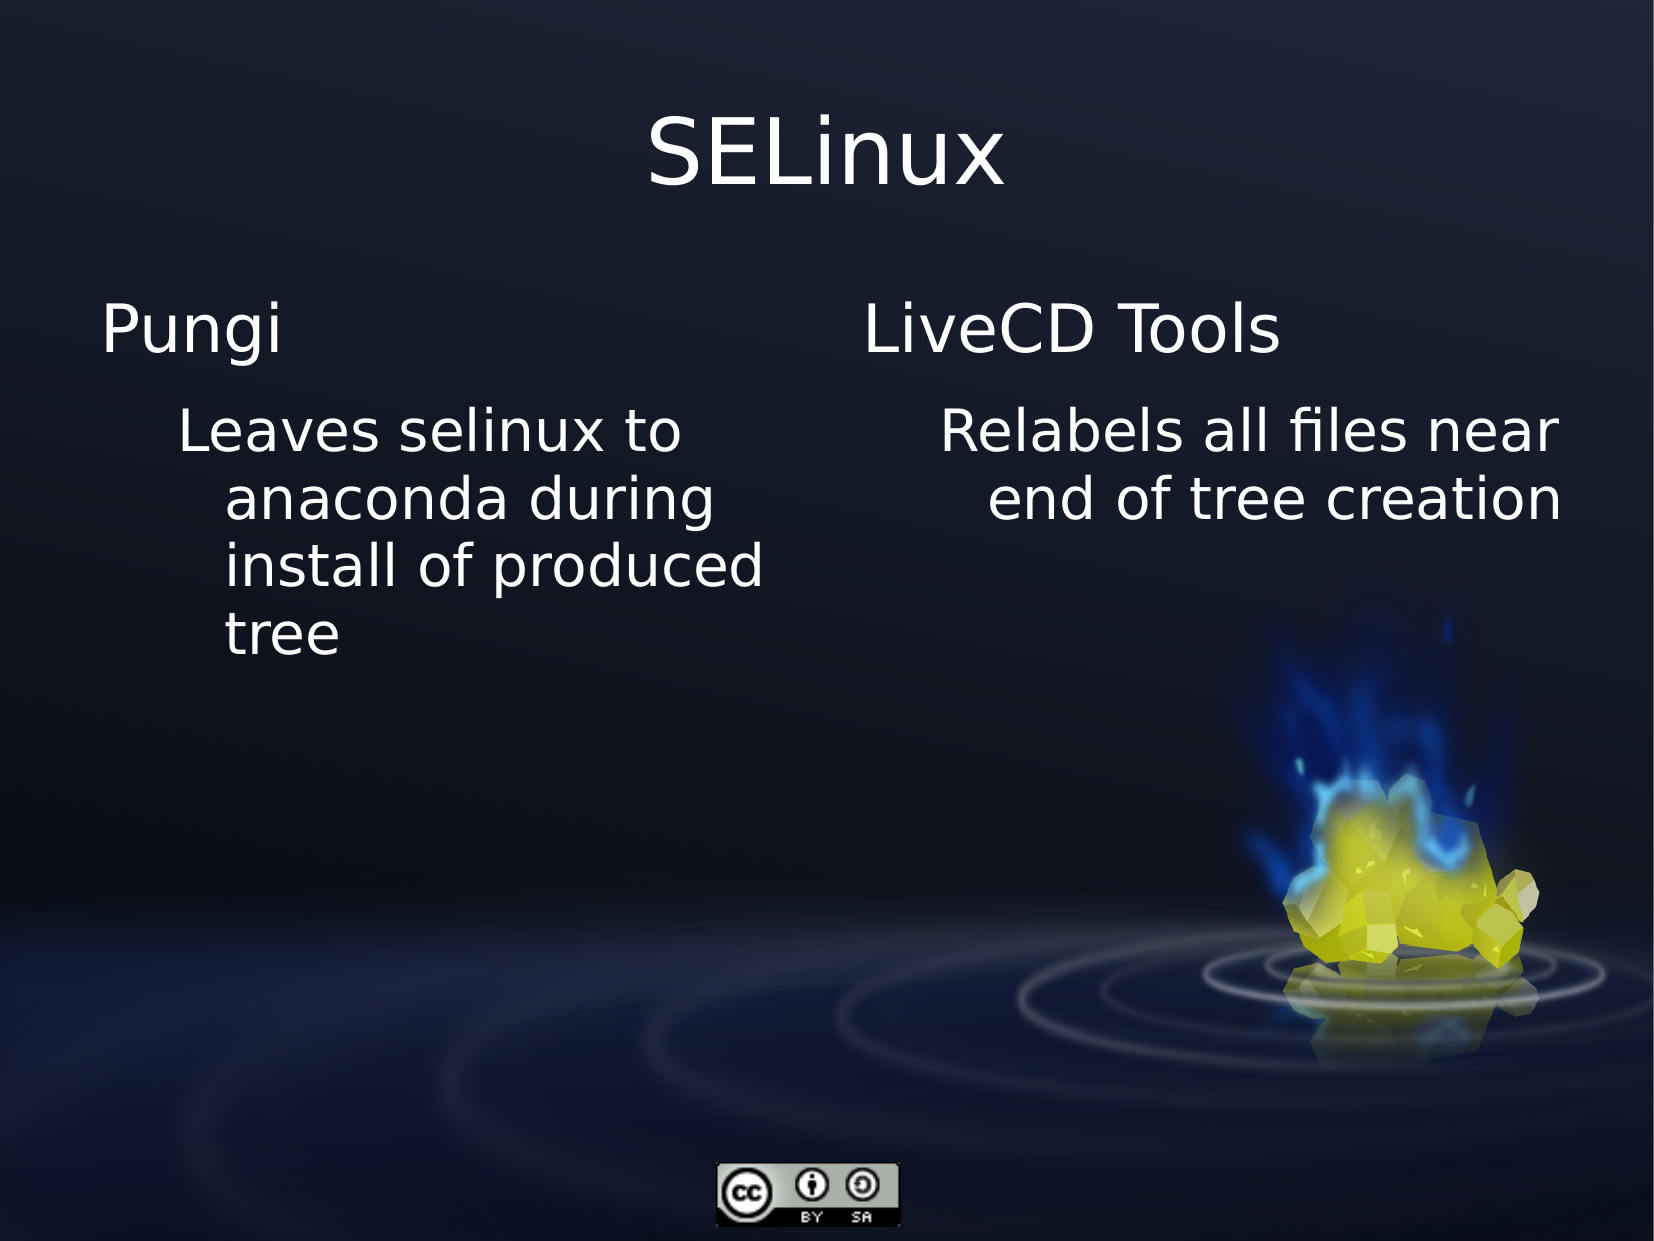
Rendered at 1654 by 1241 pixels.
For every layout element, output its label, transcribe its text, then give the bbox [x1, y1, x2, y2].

title SELinux [82, 49, 1571, 257]
list Pungi Leaves selinux to anaconda during install of produced tree [82, 290, 809, 1109]
list LiveCD Tools Relabels all files near end of tree creation [845, 290, 1572, 1094]
picture [0, 0, 1654, 1241]
